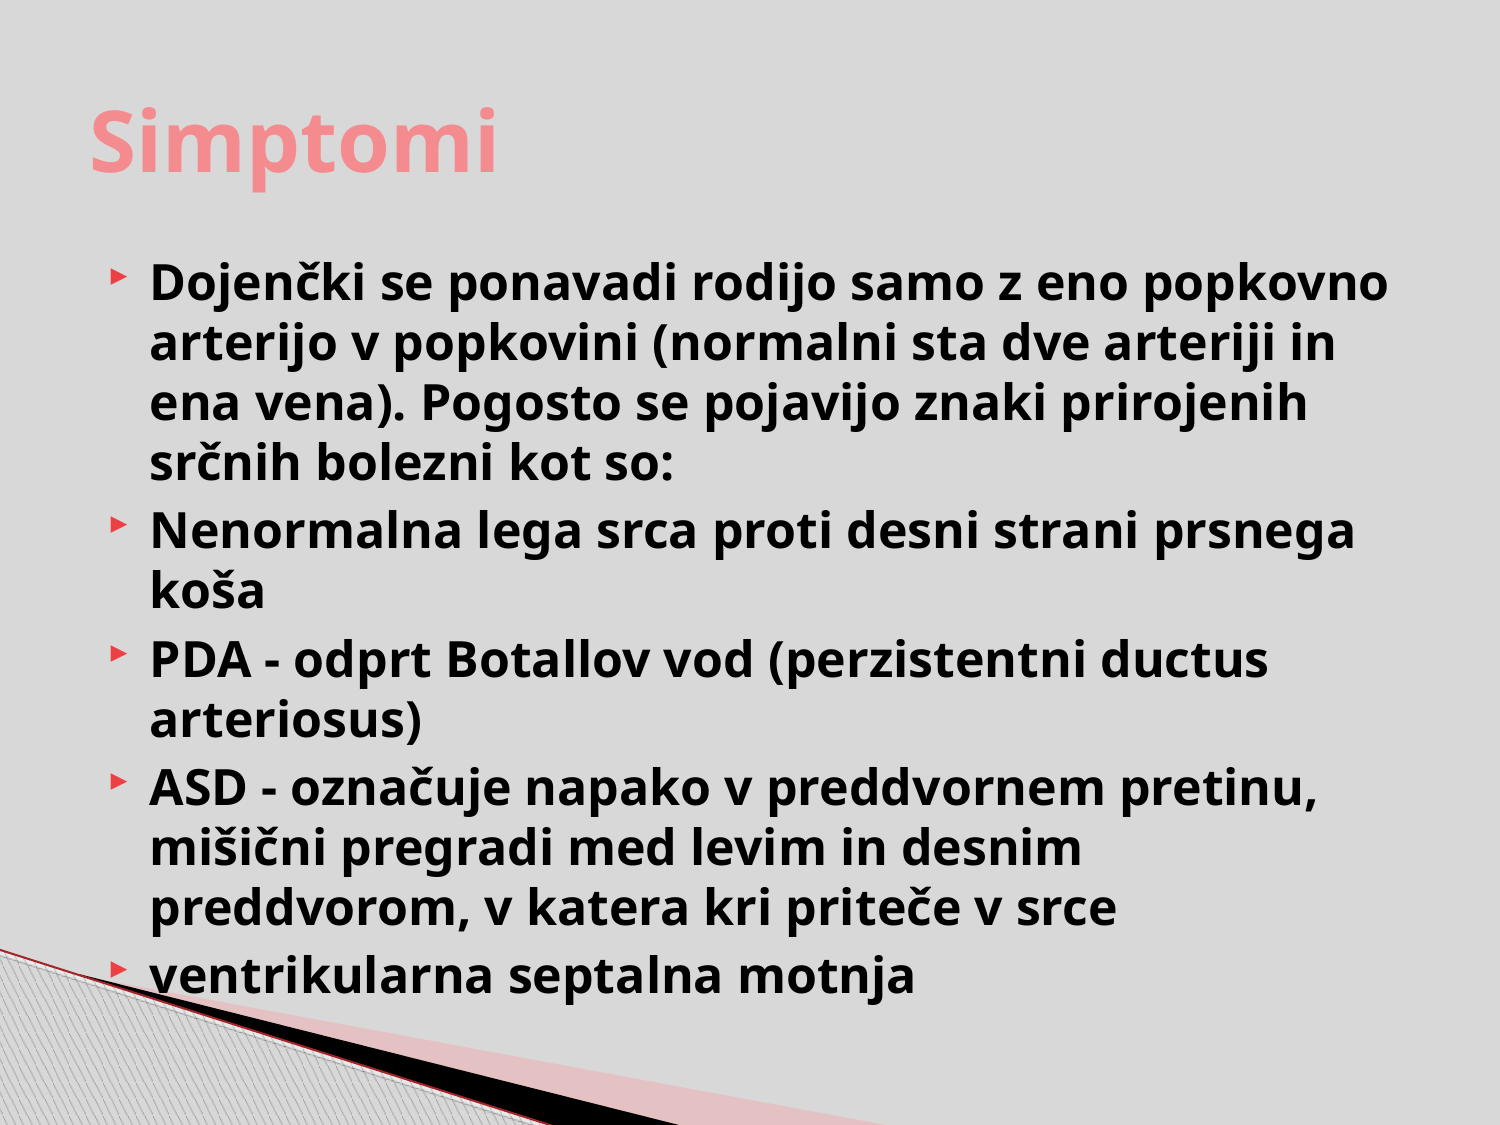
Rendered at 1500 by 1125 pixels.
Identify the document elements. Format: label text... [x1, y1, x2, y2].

title Simptomi [75, 45, 1425, 233]
list Dojenčki se ponavadi rodijo samo z eno popkovno arterijo v popkovini (normalni sta dve arteriji in ena vena). Pogosto se pojavijo znaki prirojenih srčnih bolezni kot so: Nenormalna lega srca proti desni strani prsnega koša PDA - odprt Botallov vod (perzistentni ductus arteriosus) ASD - označuje napako v preddvornem pretinu, mišični pregradi med levim in desnim preddvorom, v katera kri priteče v srce ventrikularna septalna motnja [75, 242, 1425, 986]
